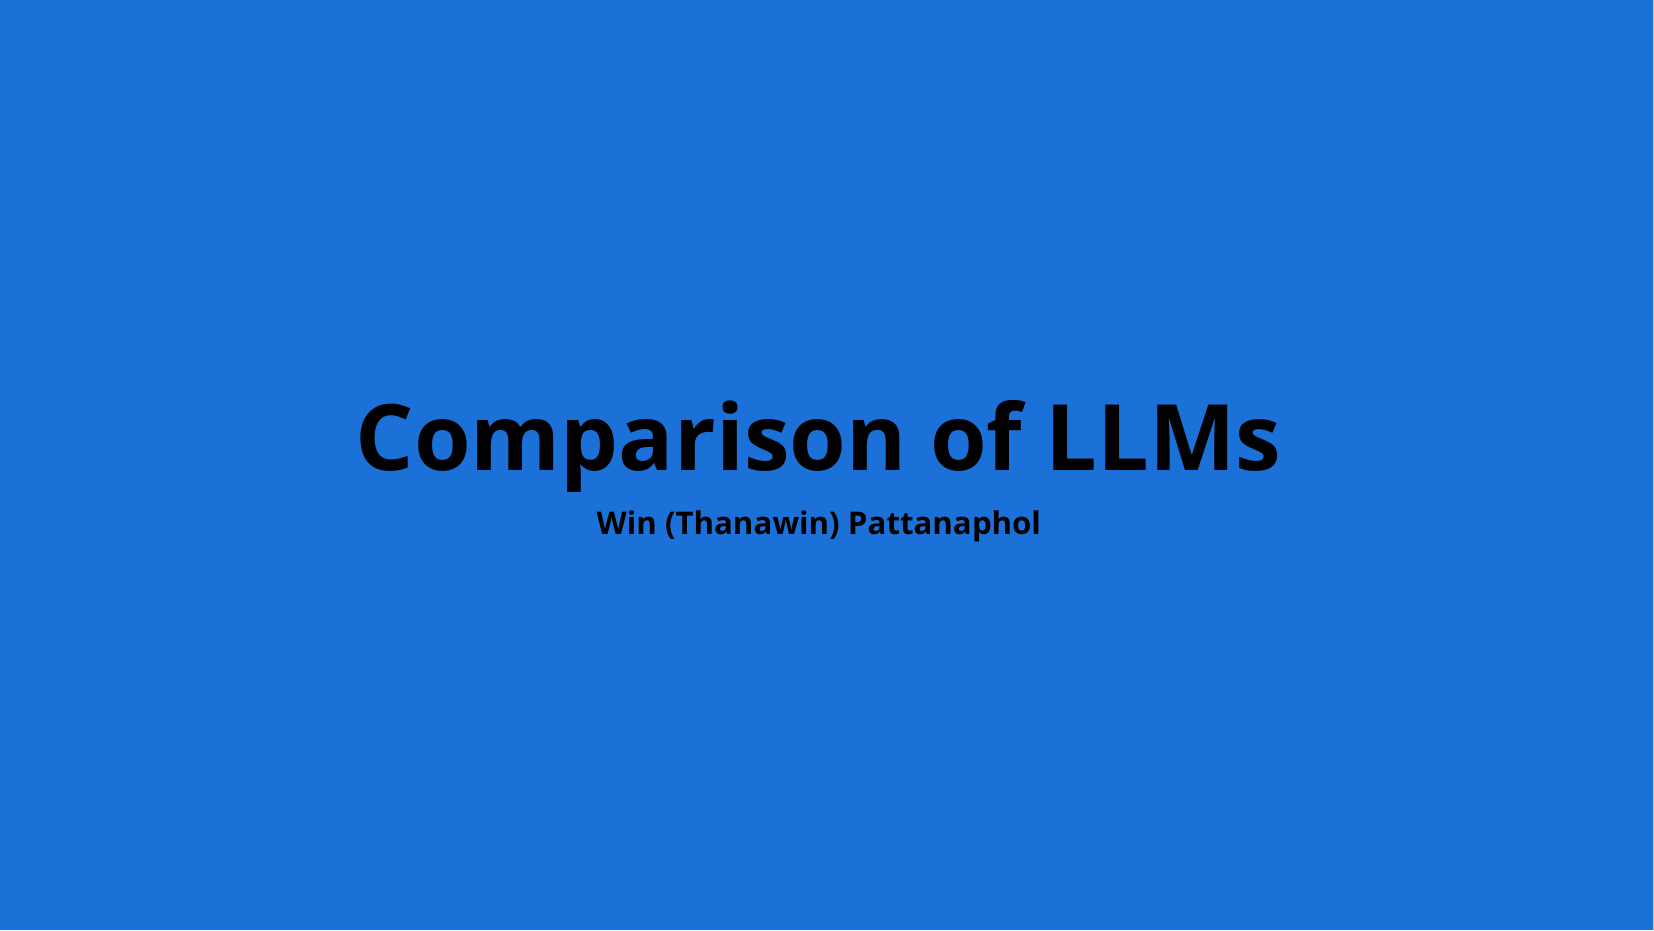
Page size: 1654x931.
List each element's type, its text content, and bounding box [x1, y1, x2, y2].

title Win (Thanawin) Pattanaphol [75, 503, 1564, 542]
title Comparison of LLMs [75, 357, 1564, 503]
